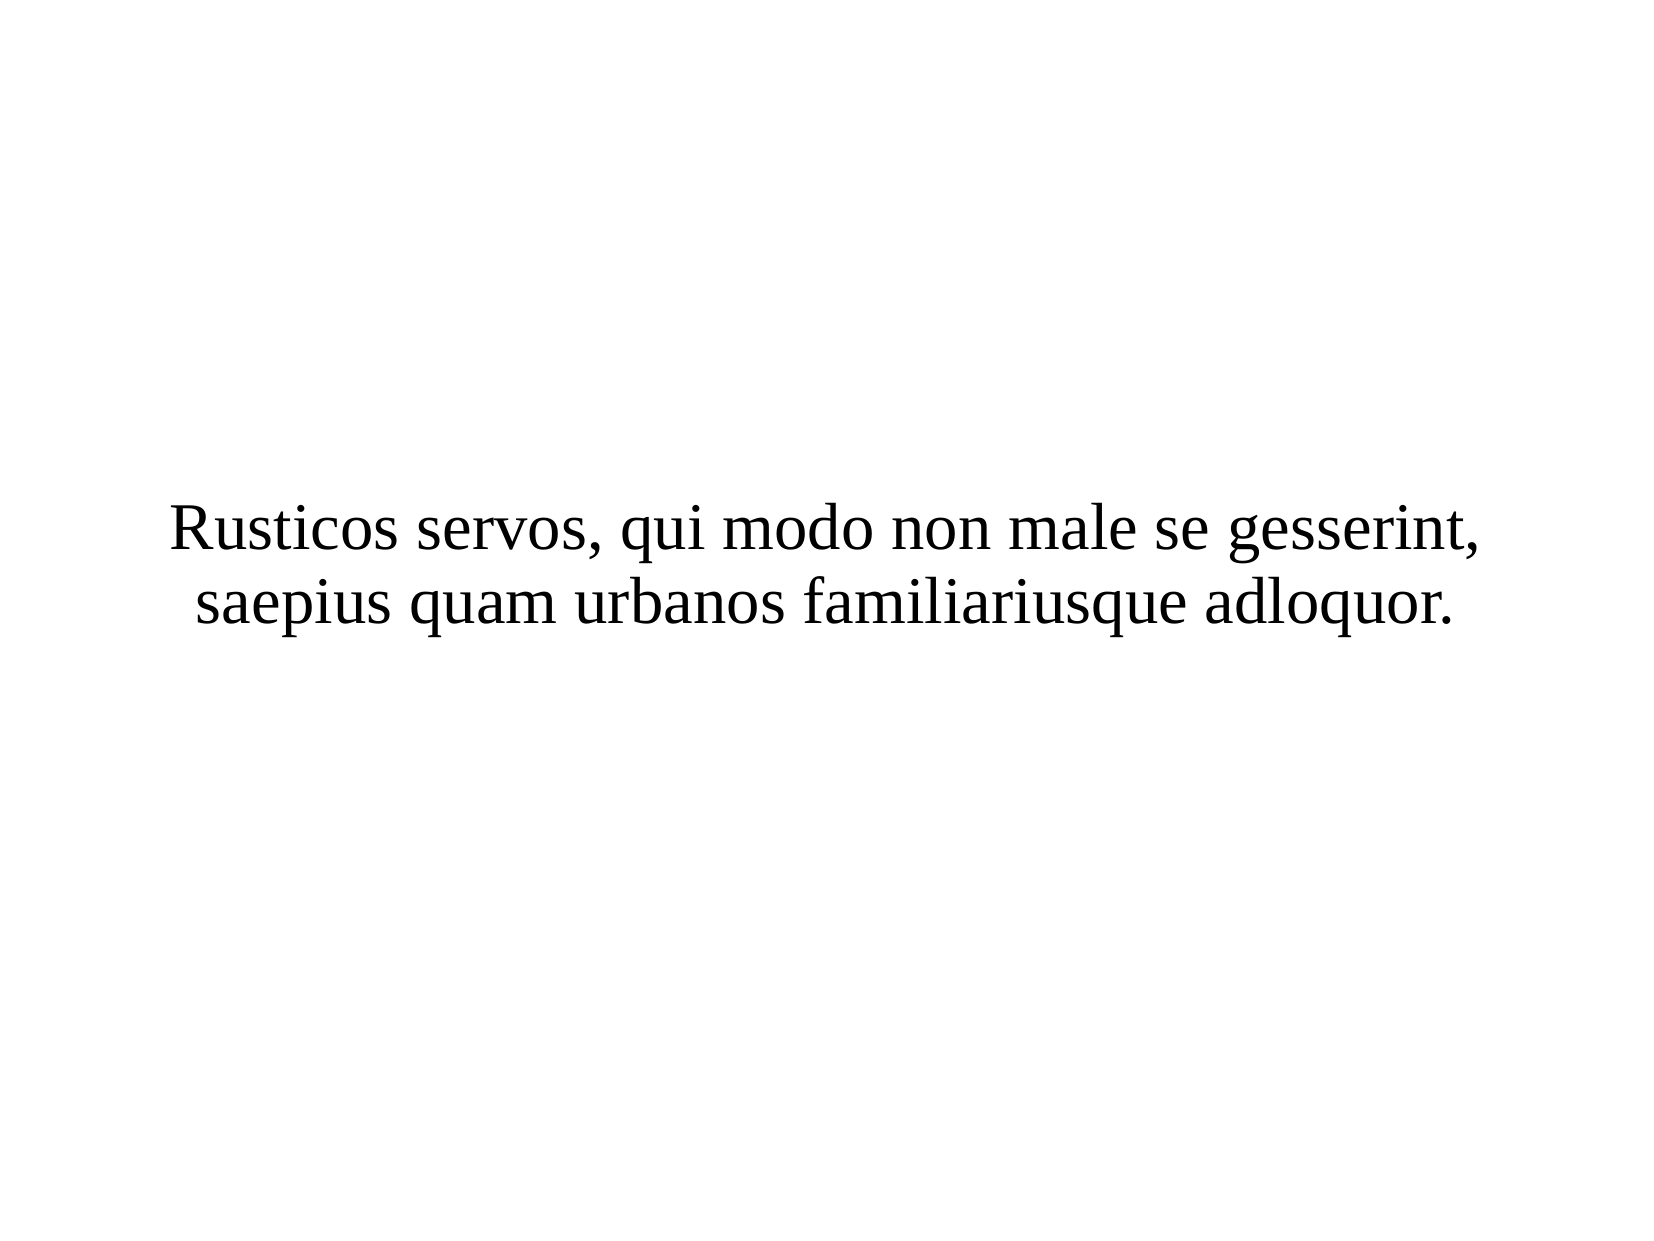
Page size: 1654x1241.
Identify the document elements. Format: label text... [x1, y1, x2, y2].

subtitle Rusticos servos, qui modo non male se gesserint, saepius quam urbanos familiariusque adloquor. [82, 118, 1571, 1010]
